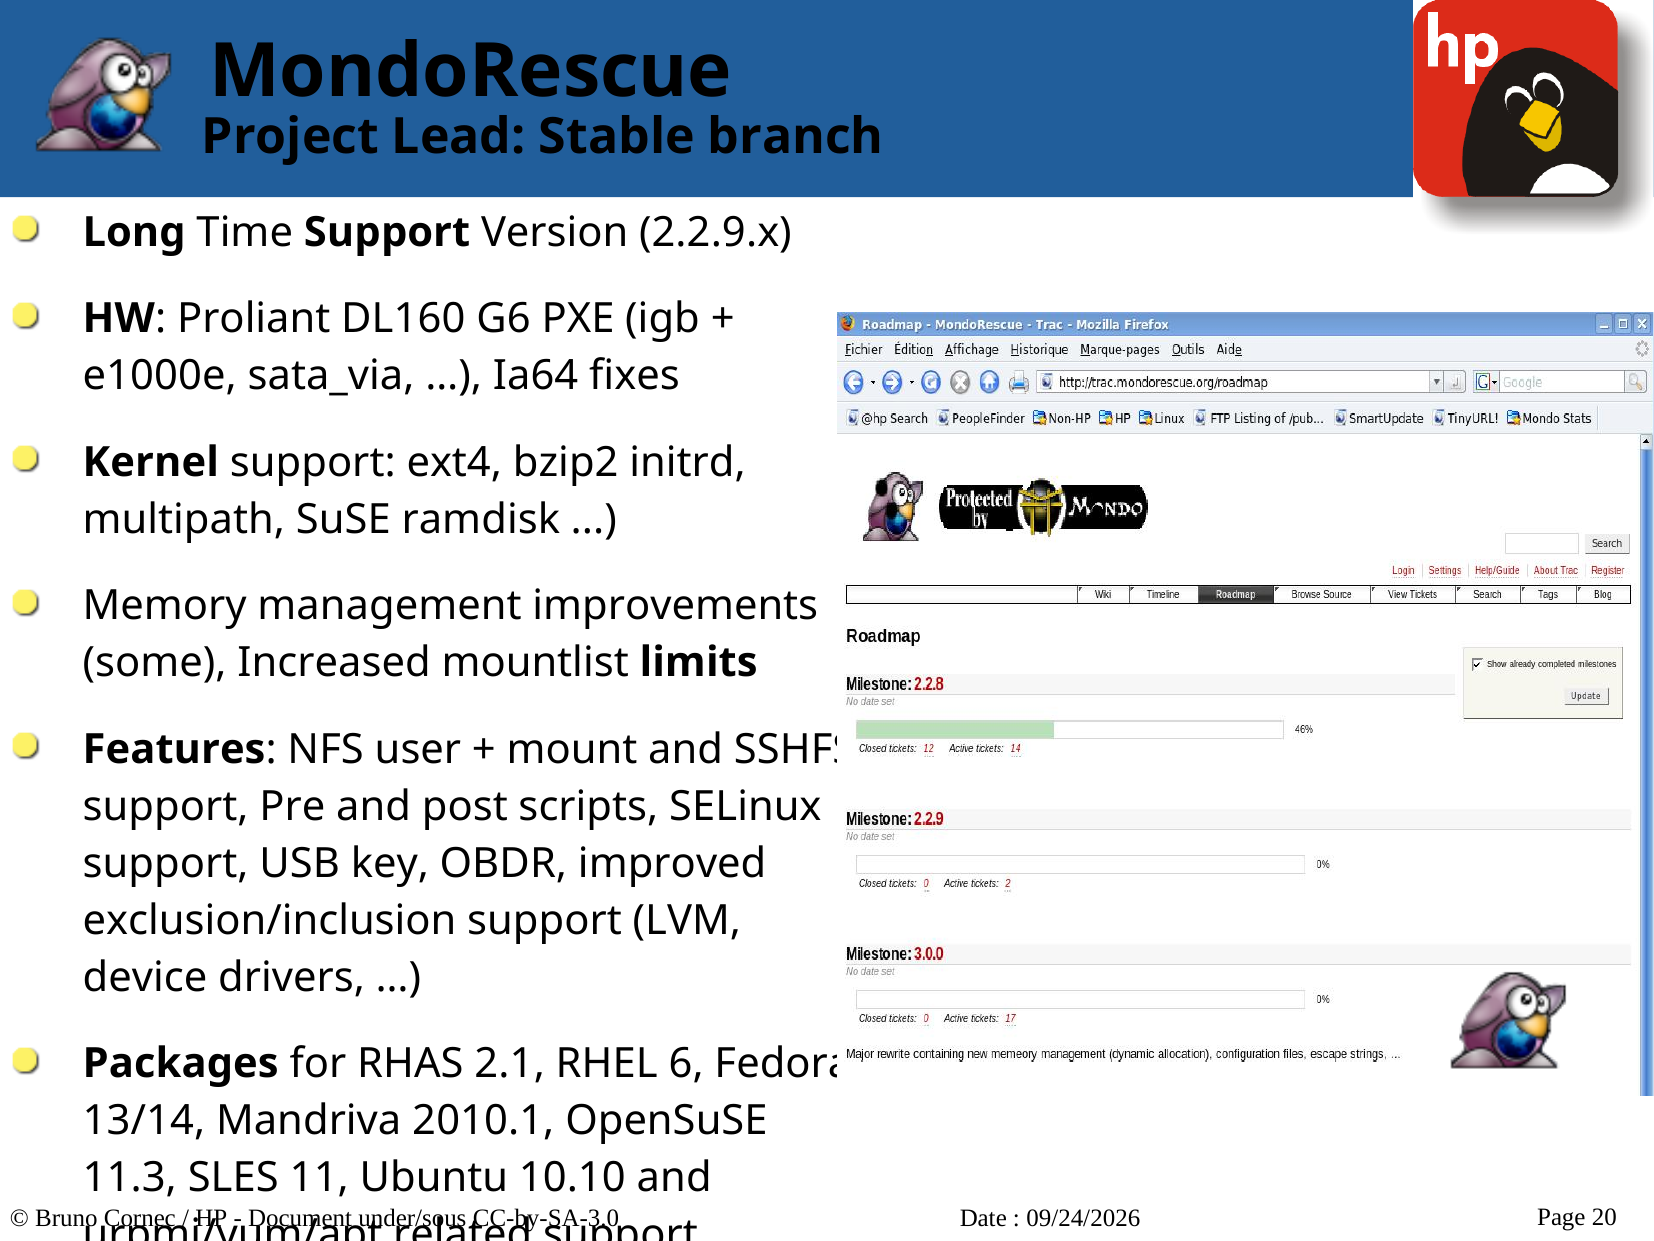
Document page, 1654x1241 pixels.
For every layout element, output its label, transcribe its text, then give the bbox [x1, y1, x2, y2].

picture [837, 312, 1654, 1109]
picture [0, 0, 211, 199]
list Long Time Support Version (2.2.9.x) HW: Proliant DL160 G6 PXE (igb + e1000e, sata_via, …), Ia64 fixes Kernel support: ext4, bzip2 initrd, multipath, SuSE ramdisk ...) Memory management improvements (some), Increased mountlist limits Features: NFS user + mount and SSHFS support, Pre and post scripts, SELinux support, USB key, OBDR, improved exclusion/inclusion support (LVM, device drivers, …) Packages for RHAS 2.1, RHEL 6, Fedora 13/14, Mandriva 2010.1, OpenSuSE 11.3, SLES 11, Ubuntu 10.10 and urpmi/yum/apt related support [0, 201, 859, 1179]
picture [1413, 0, 1654, 235]
title Project Lead: Stable branch [201, 32, 1191, 241]
